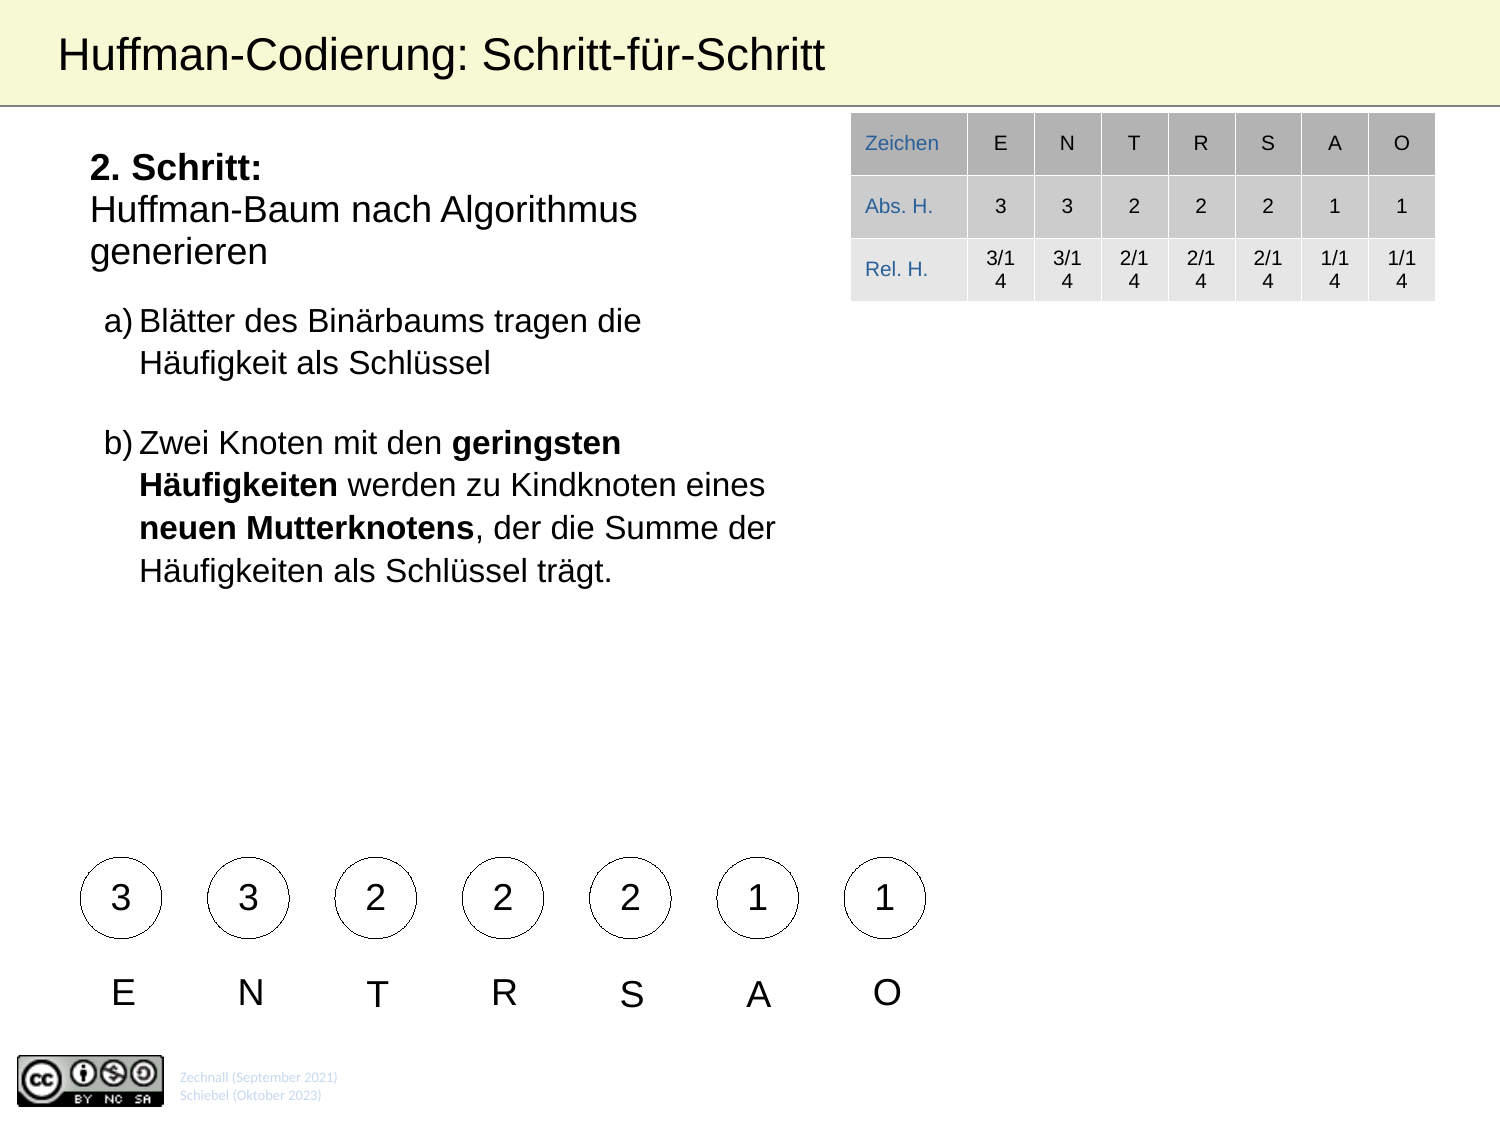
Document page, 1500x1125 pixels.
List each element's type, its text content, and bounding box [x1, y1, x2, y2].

table_cell 2/14 [1102, 239, 1168, 301]
table_header A [1302, 113, 1368, 175]
text_box 1 [716, 857, 799, 939]
table_cell Abs. H. [851, 176, 967, 238]
table_header Zeichen [851, 113, 967, 175]
picture [17, 1055, 164, 1107]
table_header R [1169, 113, 1235, 175]
text_box T [351, 966, 405, 1024]
text_box 3 [207, 857, 290, 939]
table_cell 1/14 [1369, 239, 1435, 301]
table_cell 3/14 [1035, 239, 1101, 301]
text_box Blätter des Binärbaums tragen die Häufigkeit als Schlüssel Zwei Knoten mit den geringsten Häufigkeiten werden zu Kindknoten eines neuen Mutterknotens, der die Summe der Häufigkeiten als Schlüssel trägt. [53, 289, 804, 627]
text_box 2 [334, 857, 417, 939]
table_cell 3 [1035, 176, 1101, 238]
table_cell 2 [1169, 176, 1235, 238]
text_box A [731, 966, 787, 1024]
text_box 2 [589, 857, 672, 939]
table_header E [968, 113, 1034, 175]
text_box 2 [462, 857, 544, 939]
text_box 1 [844, 857, 926, 939]
table_header N [1035, 113, 1101, 175]
text_box N [222, 964, 280, 1022]
table_header S [1236, 113, 1301, 175]
table_cell 1 [1302, 176, 1368, 238]
table_cell 2 [1236, 176, 1301, 238]
table_cell 3/14 [968, 239, 1034, 301]
text_box 3 [80, 857, 162, 939]
text_box 2. Schritt: Huffman-Baum nach Algorithmus generieren [75, 139, 815, 292]
table_cell 2/14 [1236, 239, 1301, 301]
text_box E [96, 964, 151, 1022]
table_cell 1 [1369, 176, 1435, 238]
table_header T [1102, 113, 1168, 175]
text_box O [858, 964, 918, 1022]
table_cell 2/14 [1169, 239, 1235, 301]
table_header O [1369, 113, 1435, 175]
text_box S [604, 966, 660, 1024]
table_cell 1/14 [1302, 239, 1368, 301]
text_box R [476, 964, 533, 1022]
table_cell 3 [968, 176, 1034, 238]
title Huffman-Codierung: Schritt-für-Schritt [57, 6, 1015, 104]
table_cell 2 [1102, 176, 1168, 238]
table_cell Rel. H. [851, 239, 967, 301]
